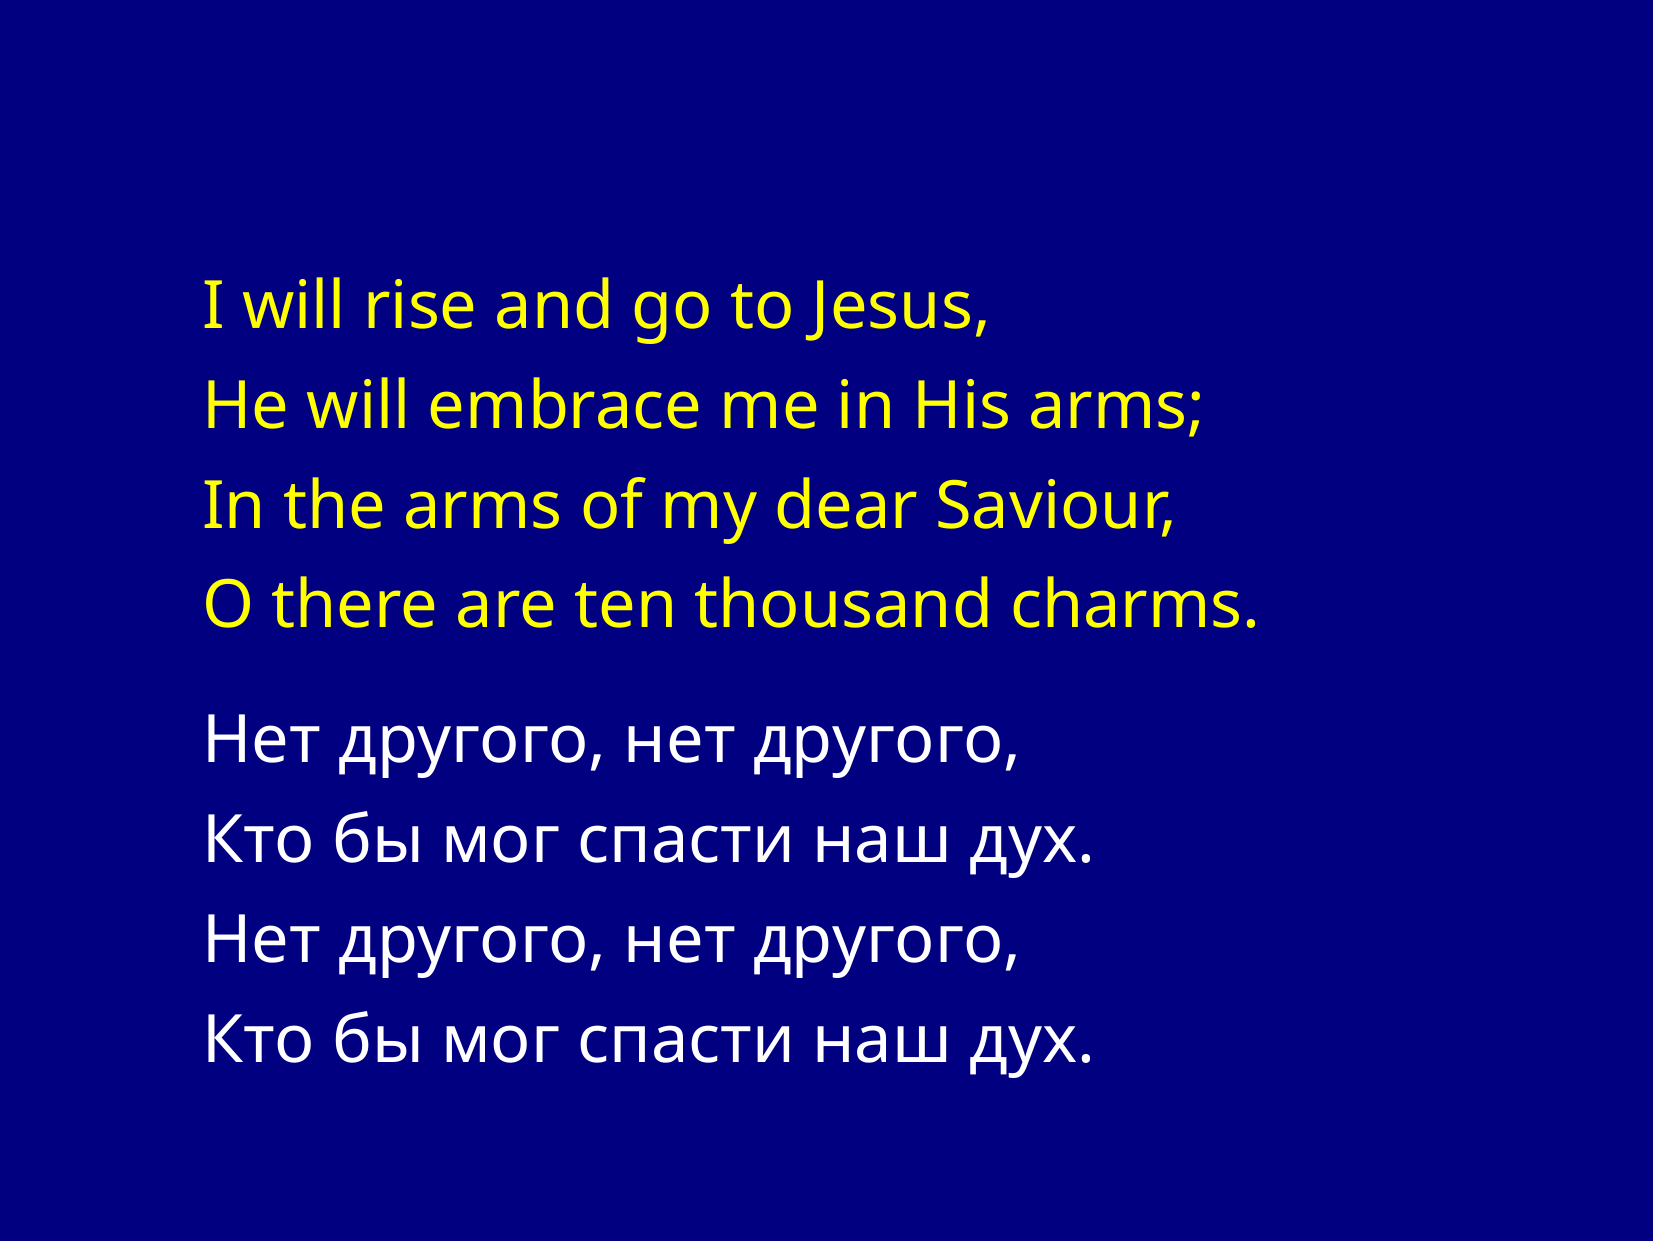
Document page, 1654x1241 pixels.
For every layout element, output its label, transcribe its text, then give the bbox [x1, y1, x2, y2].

text_box Нет другого, нет другого, Кто бы мог спасти наш дух. Нет другого, нет другого, Кто бы мог спасти наш дух. [75, 675, 1576, 1163]
text_box I will rise and go to Jesus, He will embrace me in His arms; In the arms of my dear Saviour, O there are ten thousand charms. [75, 150, 1576, 638]
